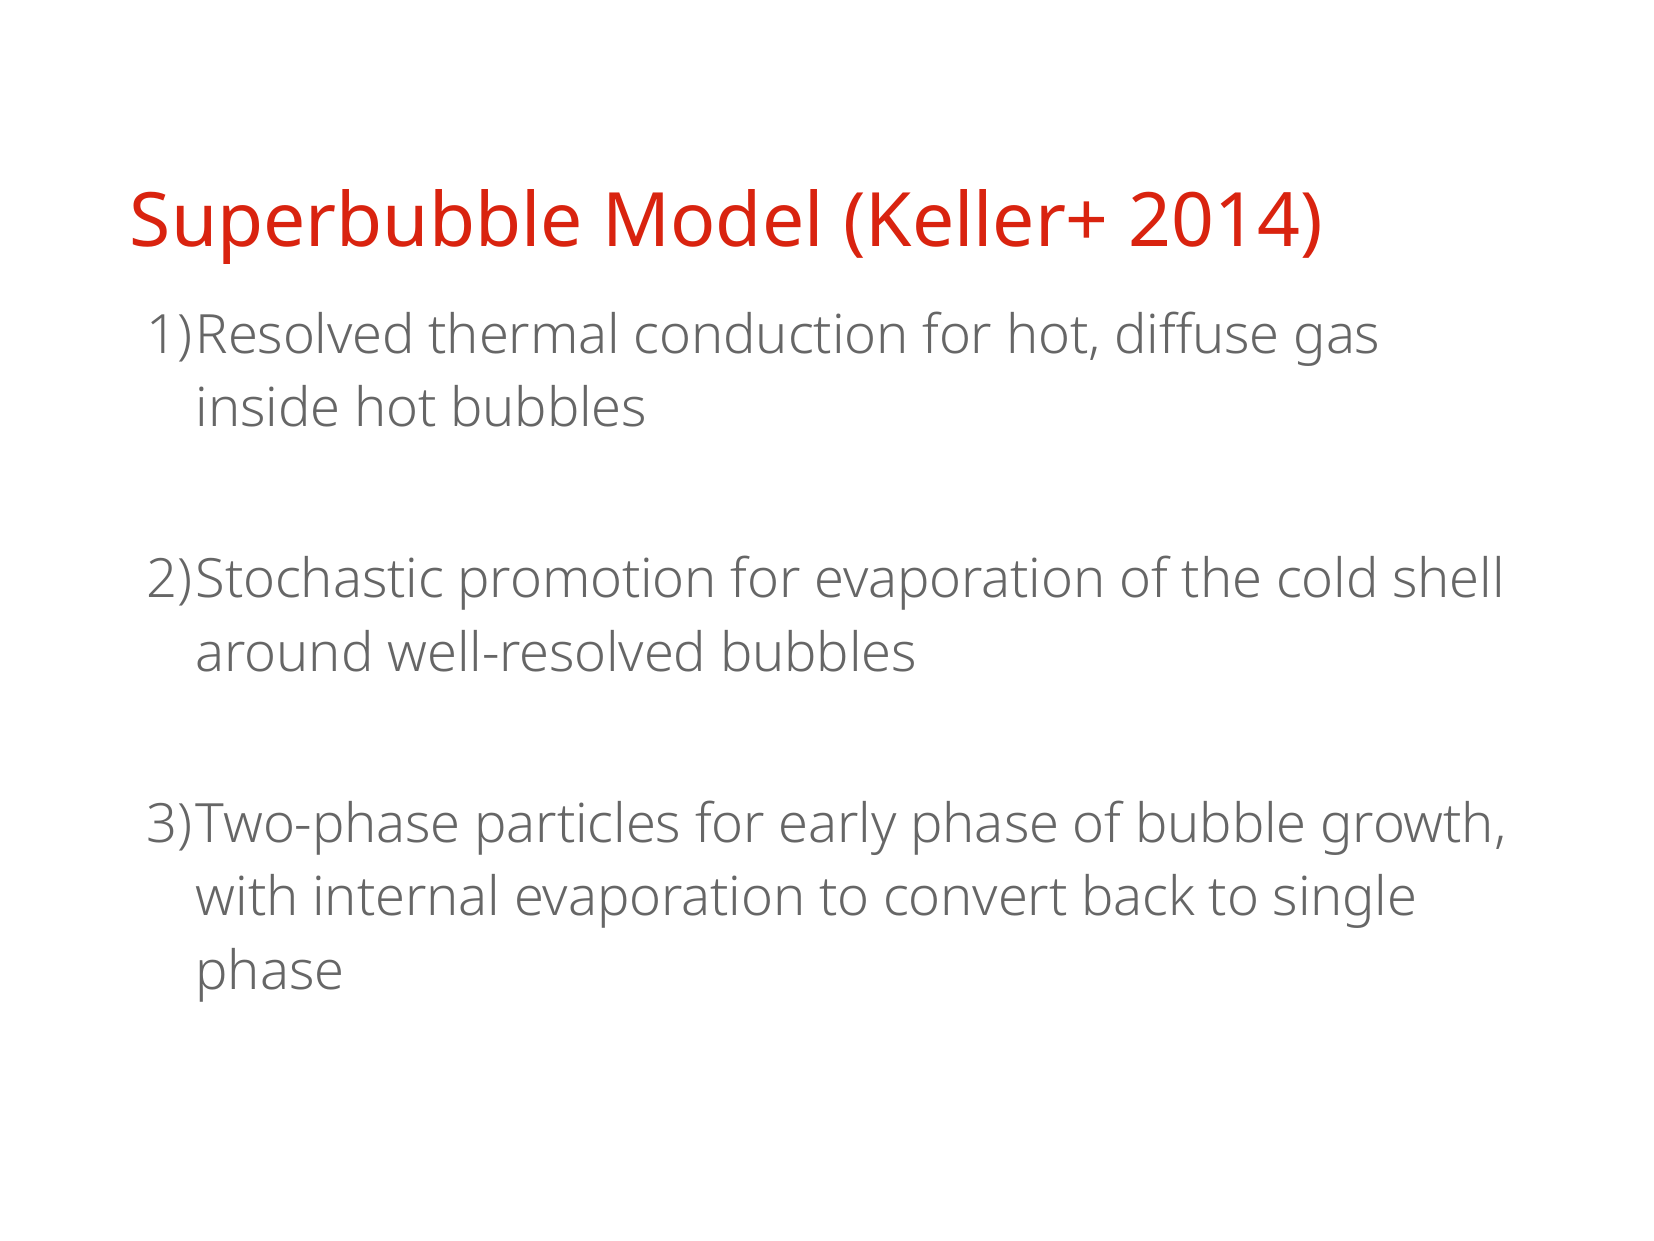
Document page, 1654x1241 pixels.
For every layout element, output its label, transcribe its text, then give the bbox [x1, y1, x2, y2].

title Superbubble Model (Keller+ 2014) [129, 153, 1518, 281]
list Resolved thermal conduction for hot, diffuse gas inside hot bubbles Stochastic promotion for evaporation of the cold shell around well-resolved bubbles Two-phase particles for early phase of bubble growth, with internal evaporation to convert back to single phase [129, 295, 1518, 1010]
